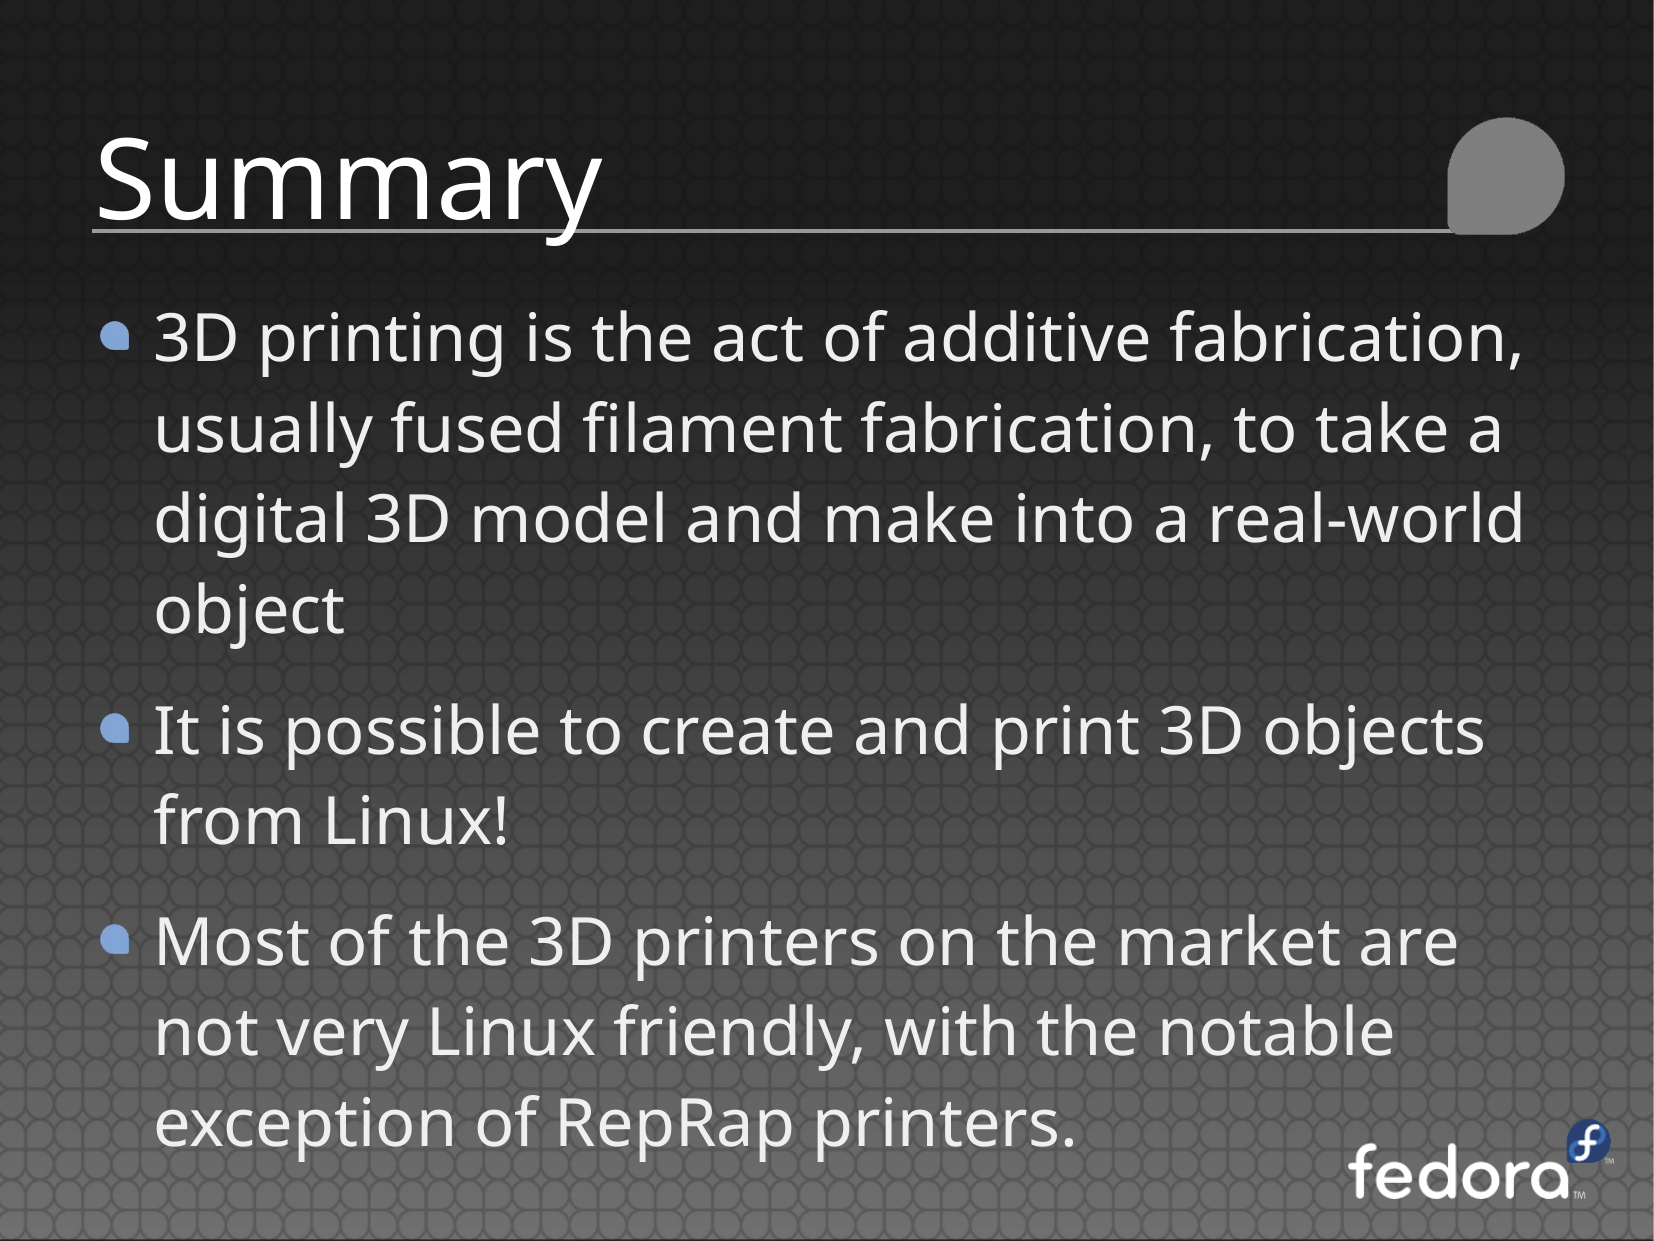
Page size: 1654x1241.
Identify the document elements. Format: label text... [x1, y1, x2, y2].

title Summary [94, 100, 1426, 251]
picture [0, 0, 1654, 1241]
list 3D printing is the act of additive fabrication, usually fused filament fabrication, to take a digital 3D model and make into a real-world object It is possible to create and print 3D objects from Linux! Most of the 3D printers on the market are not very Linux friendly, with the notable exception of RepRap printers. [82, 290, 1571, 1094]
